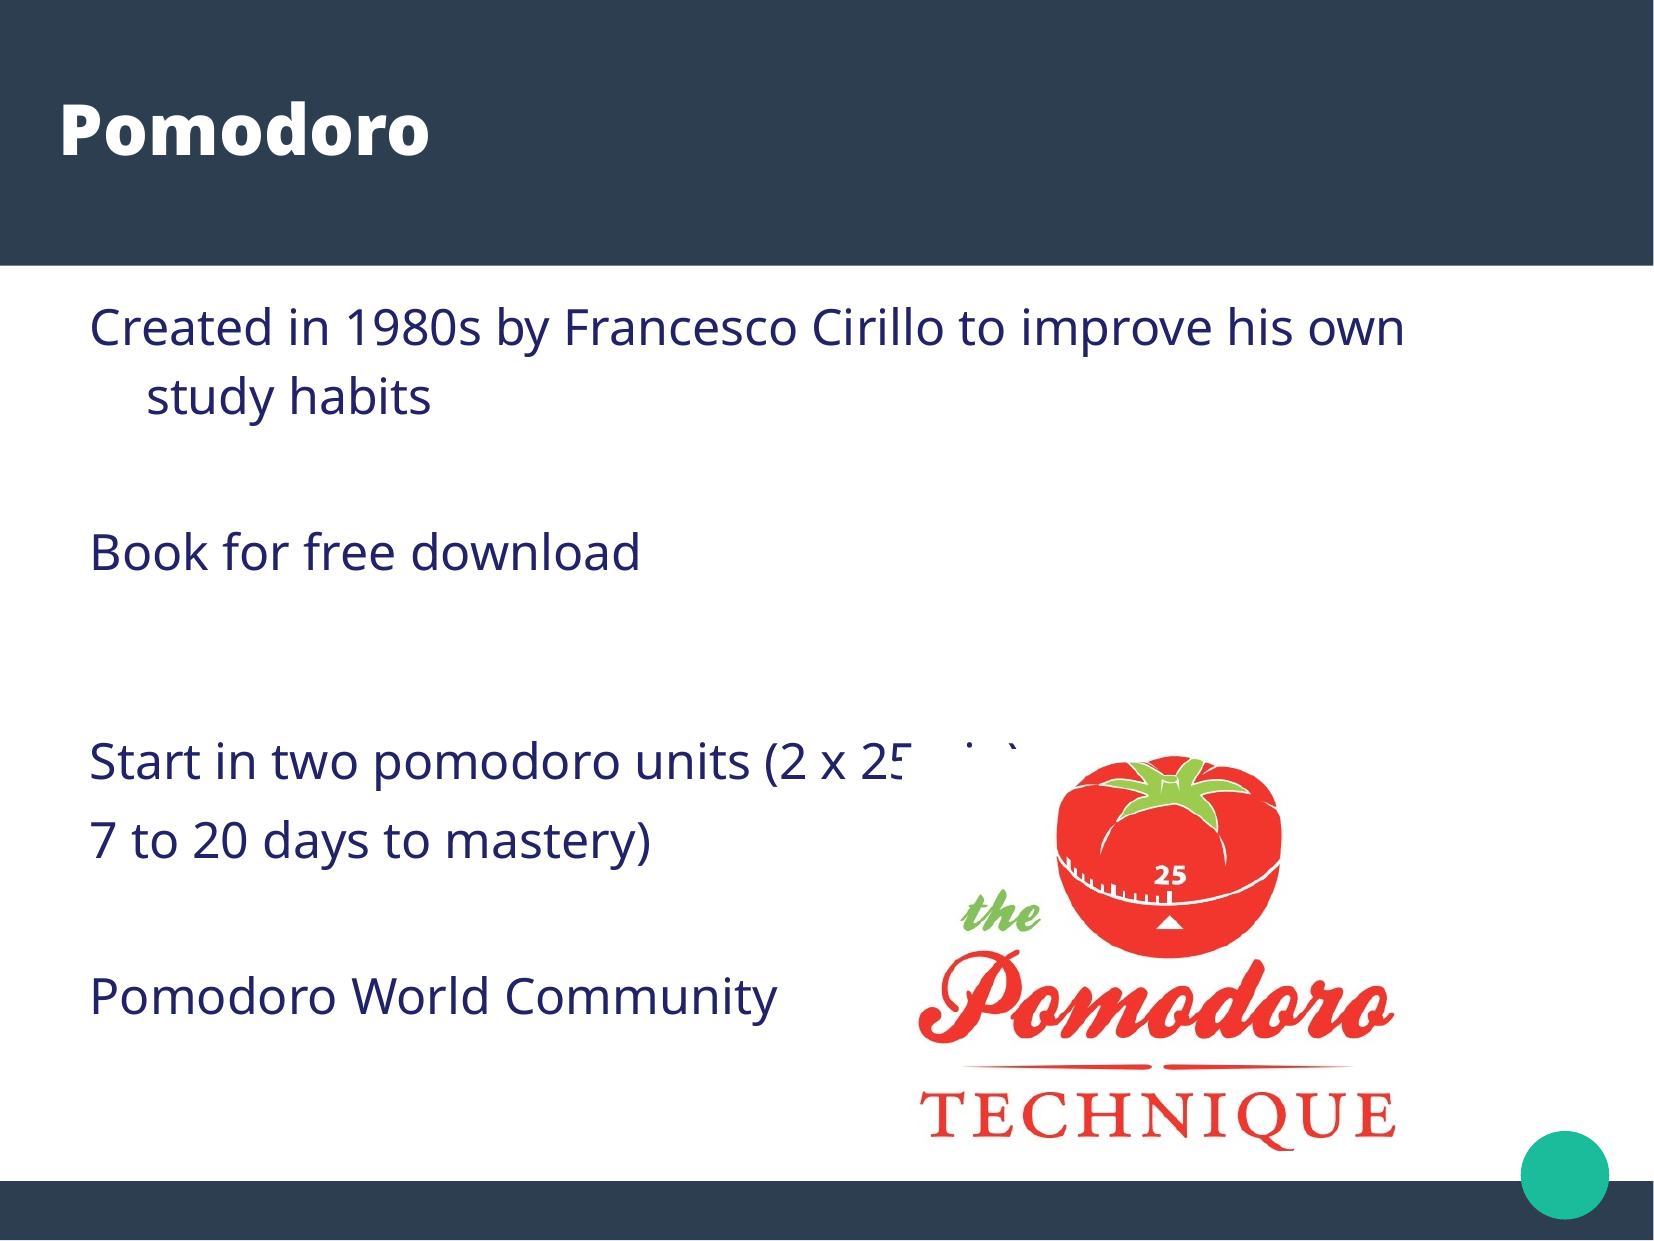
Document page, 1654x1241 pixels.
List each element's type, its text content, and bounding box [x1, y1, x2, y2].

picture [902, 749, 1411, 1157]
text_box Created in 1980s by Francesco Cirillo to improve his own study habits Book for free download Start in two pomodoro units (2 x 25min), 7 to 20 days to mastery) Pomodoro World Community [75, 285, 1486, 1021]
title Pomodoro [59, 49, 1595, 207]
